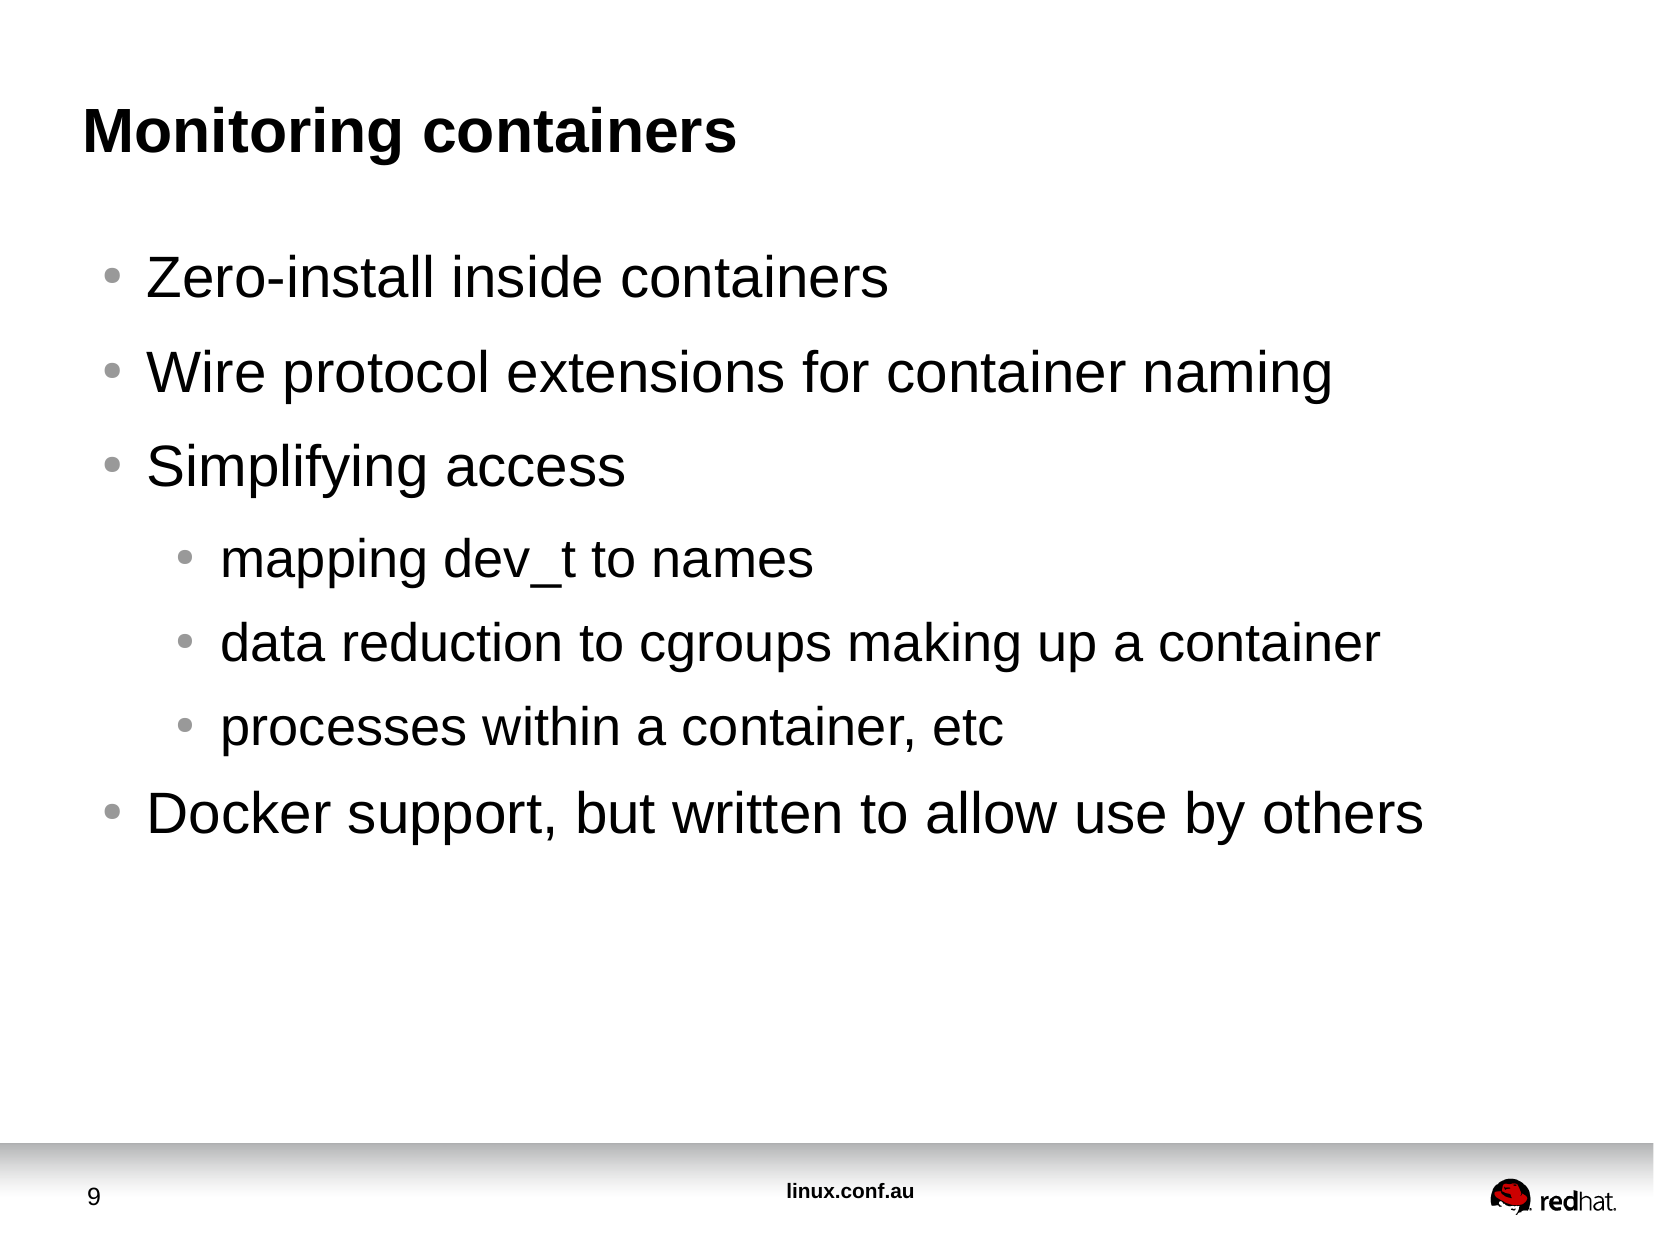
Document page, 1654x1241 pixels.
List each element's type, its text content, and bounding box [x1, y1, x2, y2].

picture [0, 1143, 1654, 1241]
title Monitoring containers [82, 37, 1571, 226]
list Zero-install inside containers Wire protocol extensions for container naming Simplifying access mapping dev_t to names data reduction to cgroups making up a container processes within a container, etc Docker support, but written to allow use by others [86, 244, 1576, 1039]
